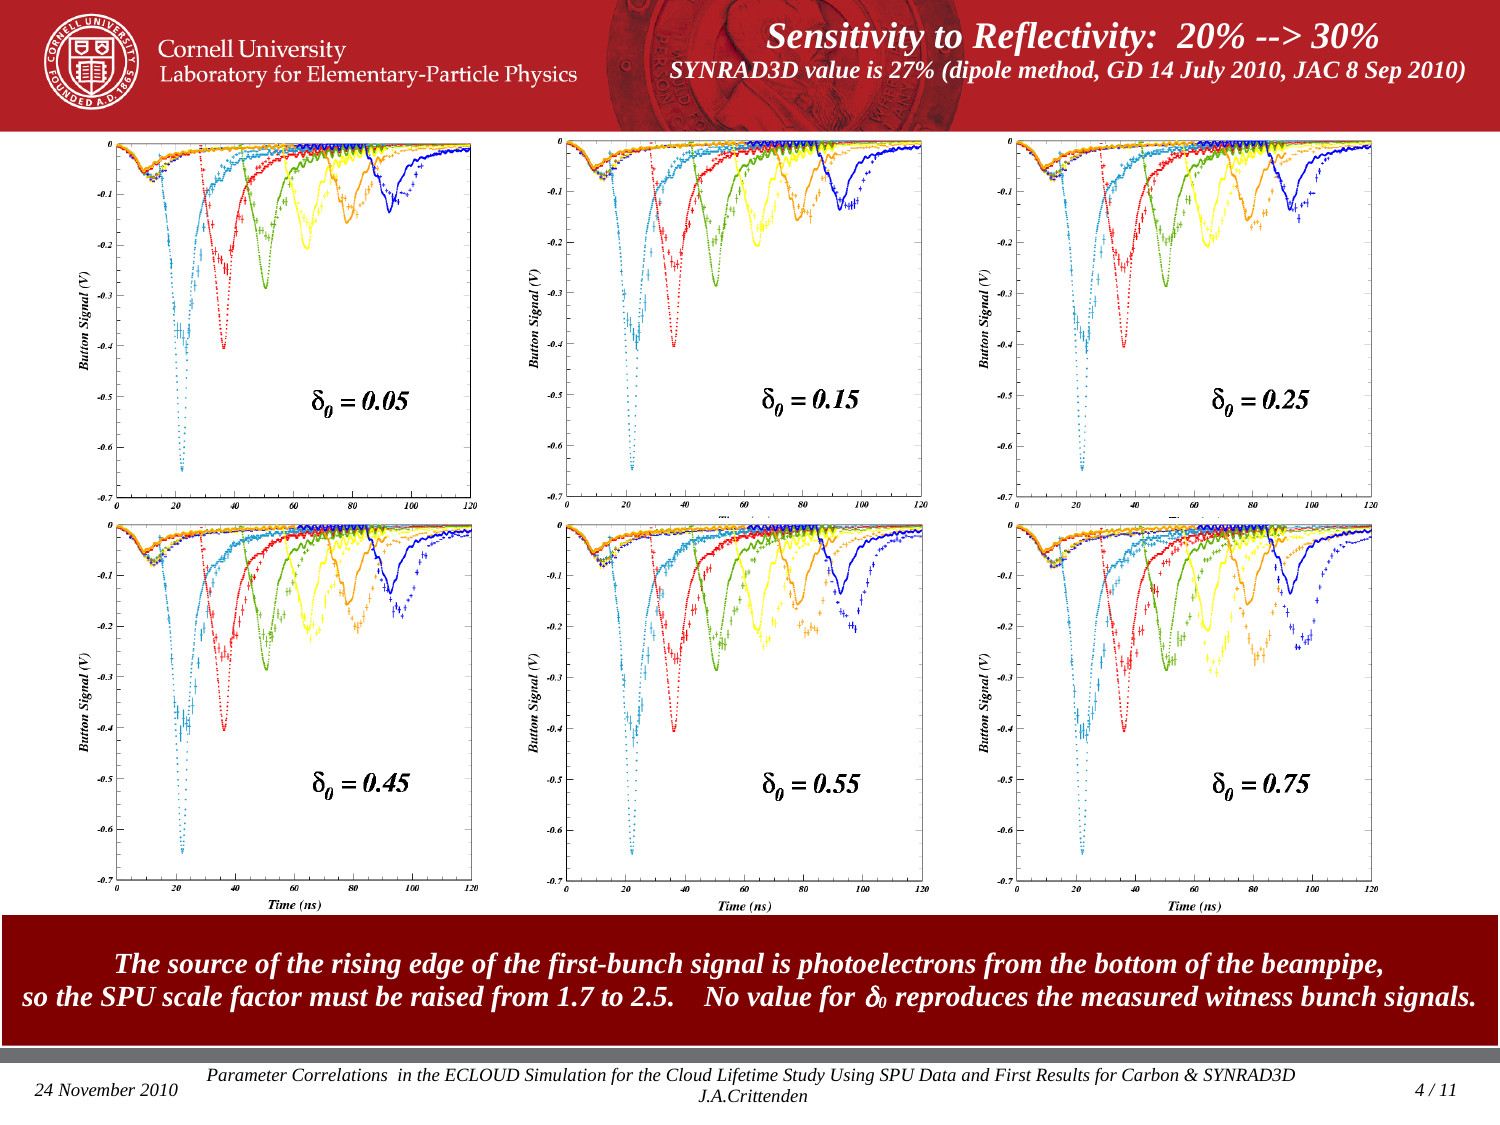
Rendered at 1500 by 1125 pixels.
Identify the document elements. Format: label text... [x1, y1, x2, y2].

text_box Sensitivity to Reflectivity: 20% --> 30% SYNRAD3D value is 27% (dipole method, GD 14 July 2010, JAC 8 Sep 2010) [637, 7, 1500, 121]
text_box The source of the rising edge of the first-bunch signal is photoelectrons from the bottom of the beampipe, so the SPU scale factor must be raised from 1.7 to 2.5. No value for d0 reproduces the measured witness bunch signals. [2, 915, 1498, 1046]
picture [0, 0, 1500, 132]
picture [525, 134, 931, 915]
picture [75, 137, 481, 915]
picture [975, 134, 1381, 915]
